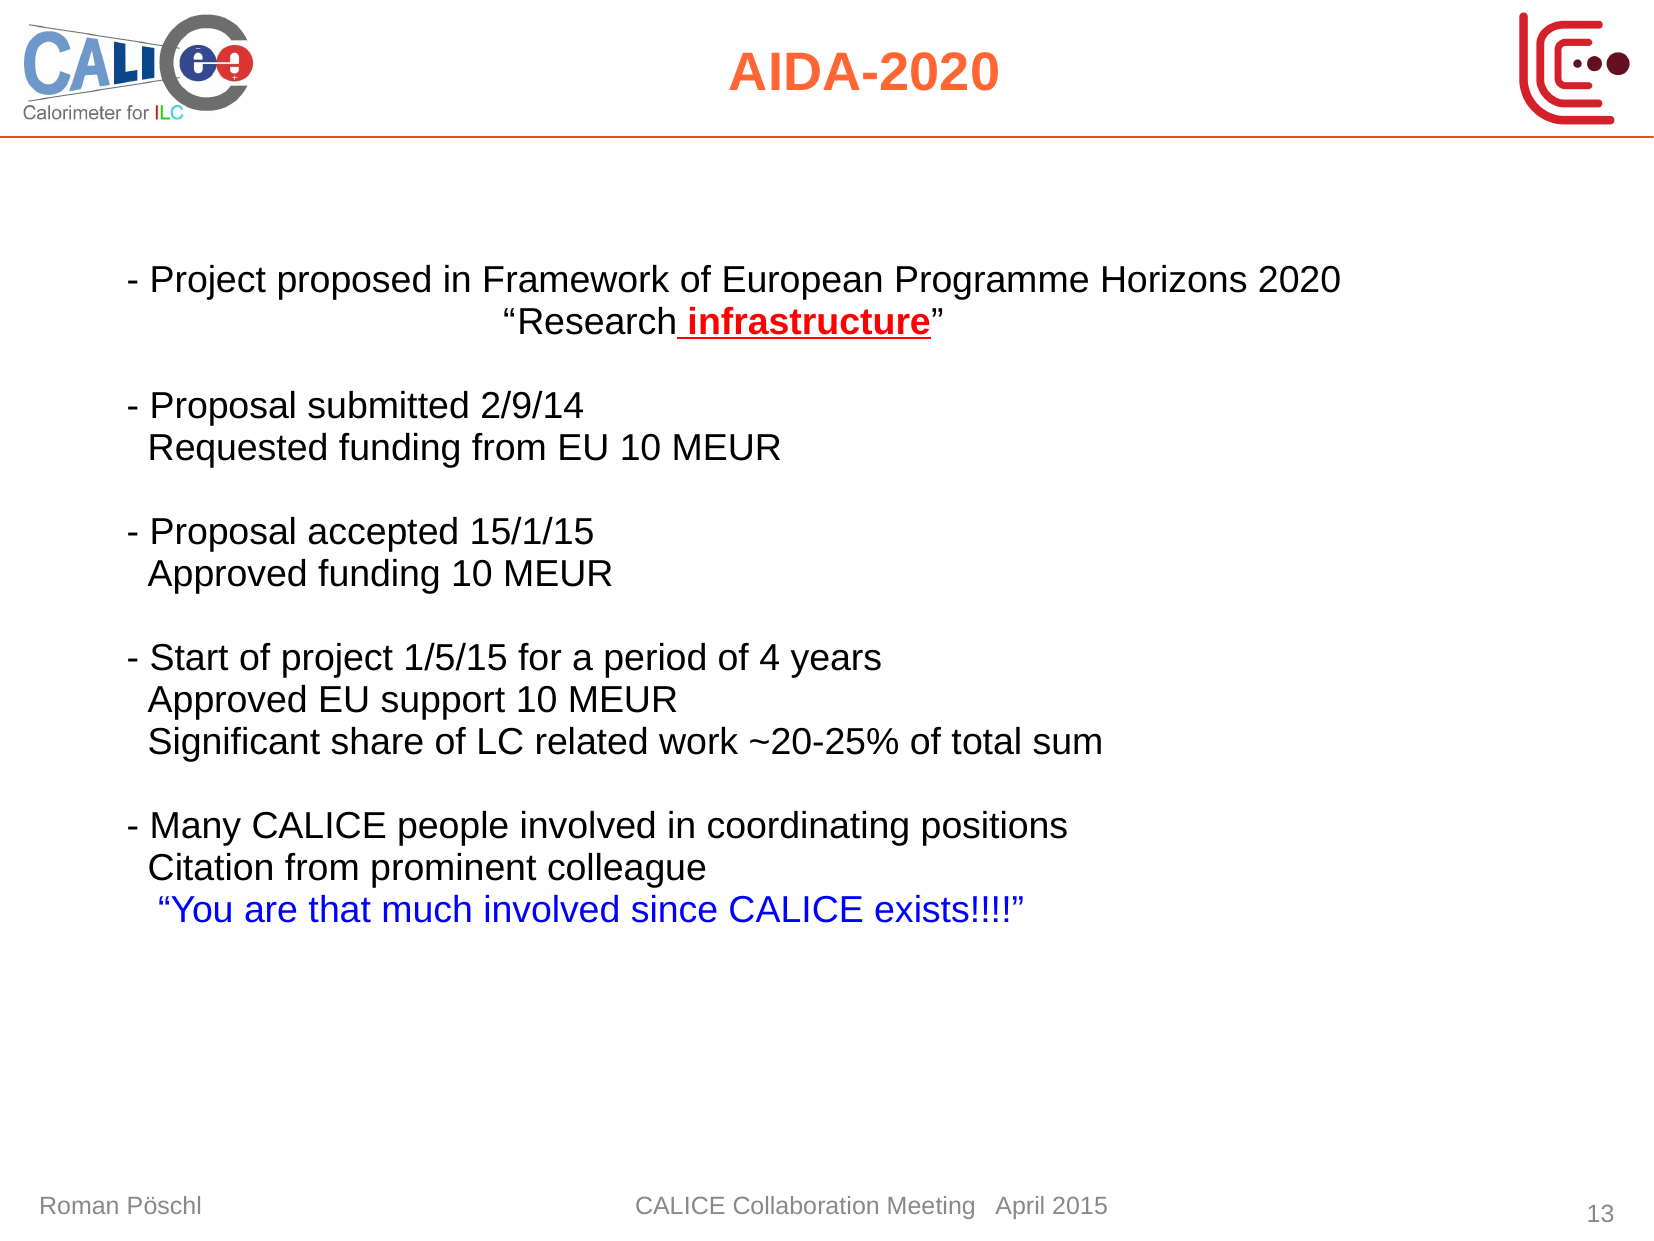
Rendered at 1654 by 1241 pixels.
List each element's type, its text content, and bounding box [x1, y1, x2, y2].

text_box - Project proposed in Framework of European Programme Horizons 2020 “Research infrastructure” - Proposal submitted 2/9/14 Requested funding from EU 10 MEUR - Proposal accepted 15/1/15 Approved funding 10 MEUR - Start of project 1/5/15 for a period of 4 years Approved EU support 10 MEUR Significant share of LC related work ~20-25% of total sum - Many CALICE people involved in coordinating positions Citation from prominent colleague “You are that much involved since CALICE exists!!!!” [111, 251, 1359, 1022]
title AIDA-2020 [128, 29, 1617, 113]
picture [20, 10, 255, 122]
picture [1508, 2, 1641, 135]
